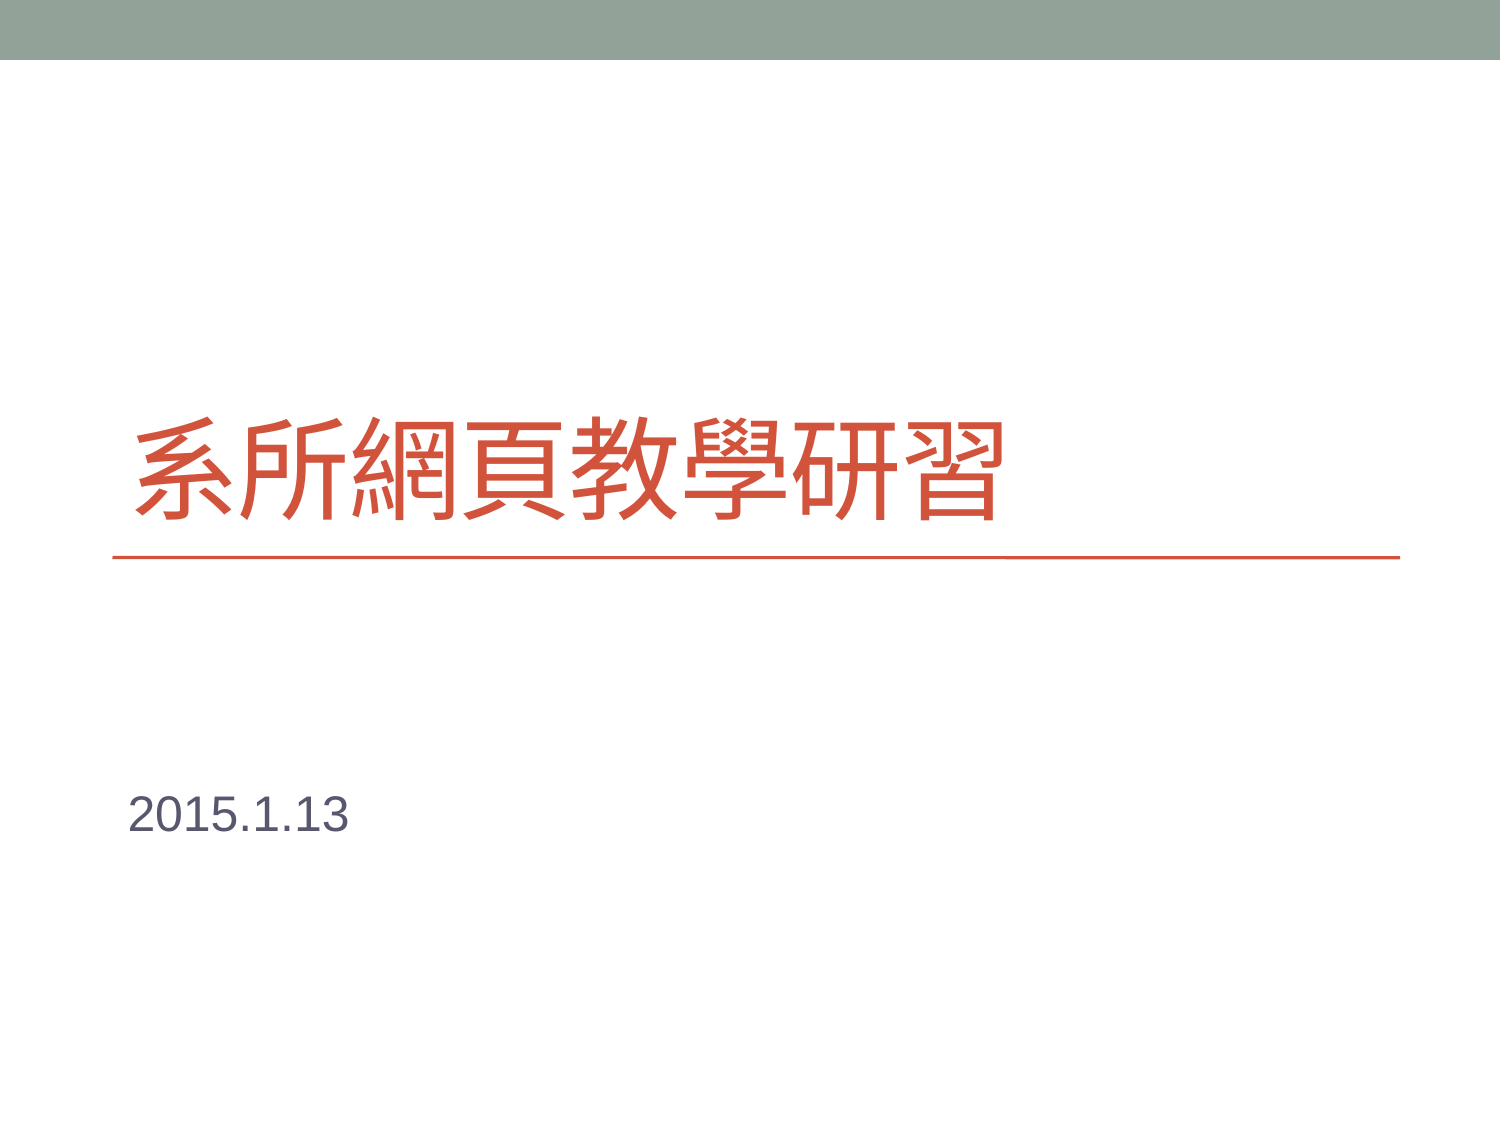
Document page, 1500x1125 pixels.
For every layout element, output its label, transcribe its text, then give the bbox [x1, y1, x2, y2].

subtitle 2015.1.13 [112, 575, 1163, 863]
title 系所網頁教學研習 [112, 224, 1401, 542]
